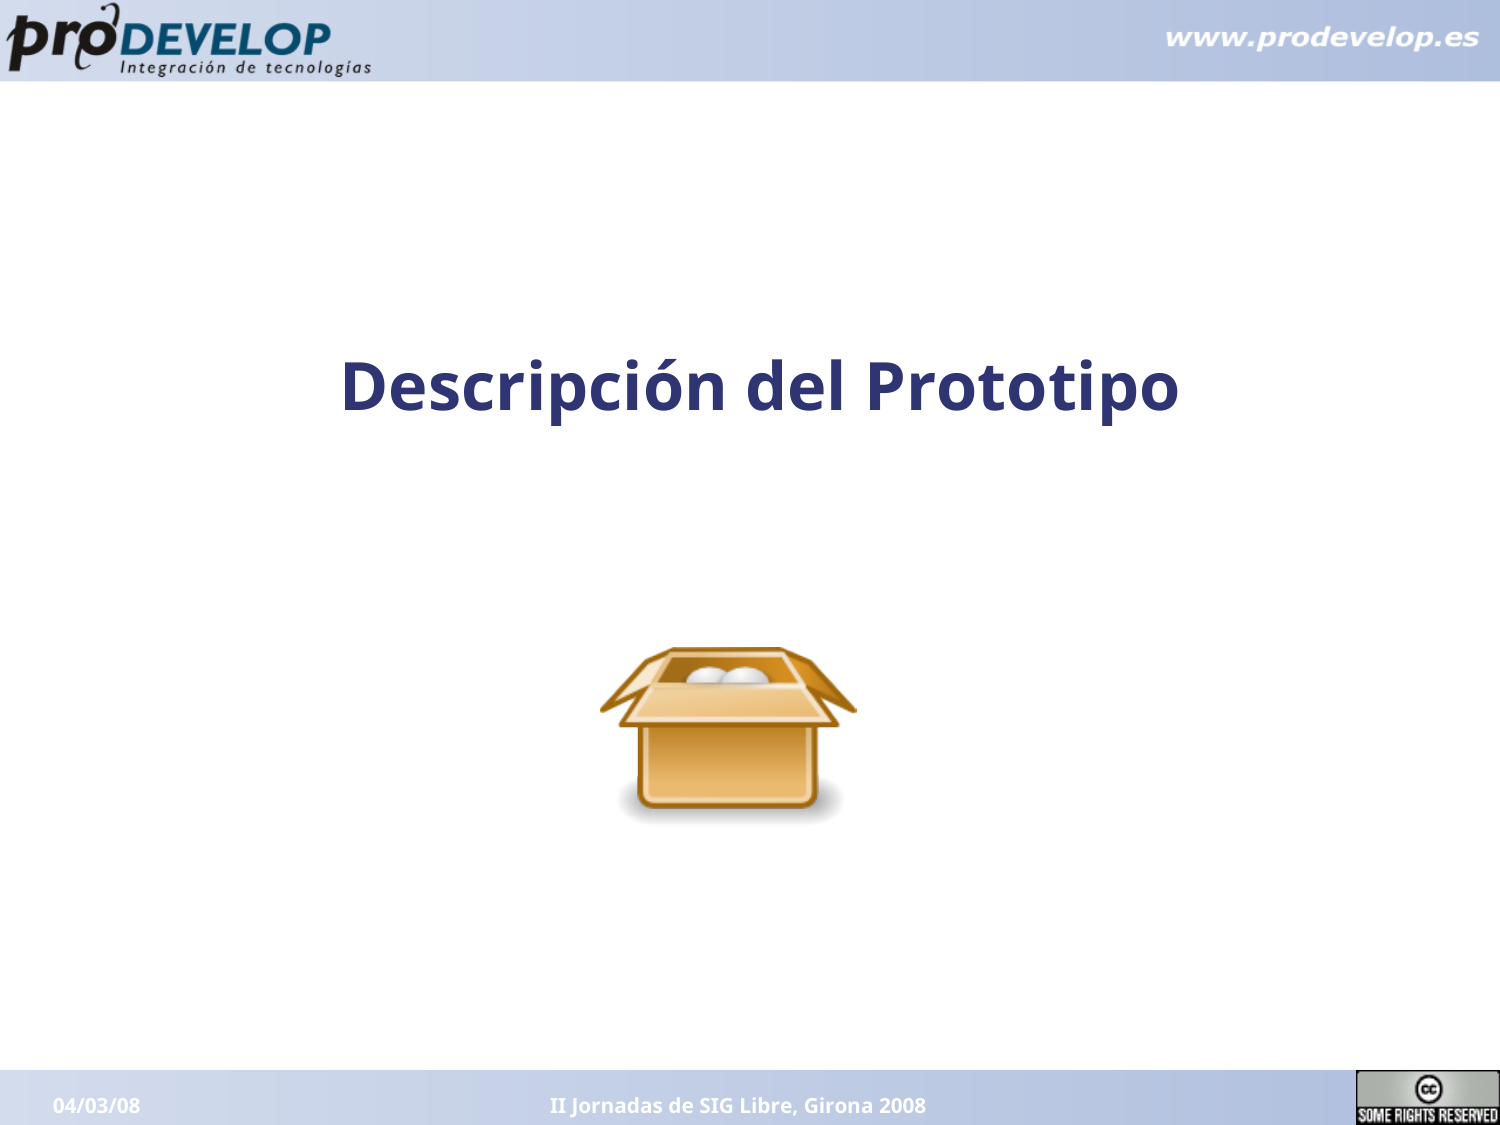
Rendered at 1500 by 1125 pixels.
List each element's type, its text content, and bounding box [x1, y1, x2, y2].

picture [0, 0, 1500, 1125]
title Descripción del Prototipo [76, 290, 1427, 479]
